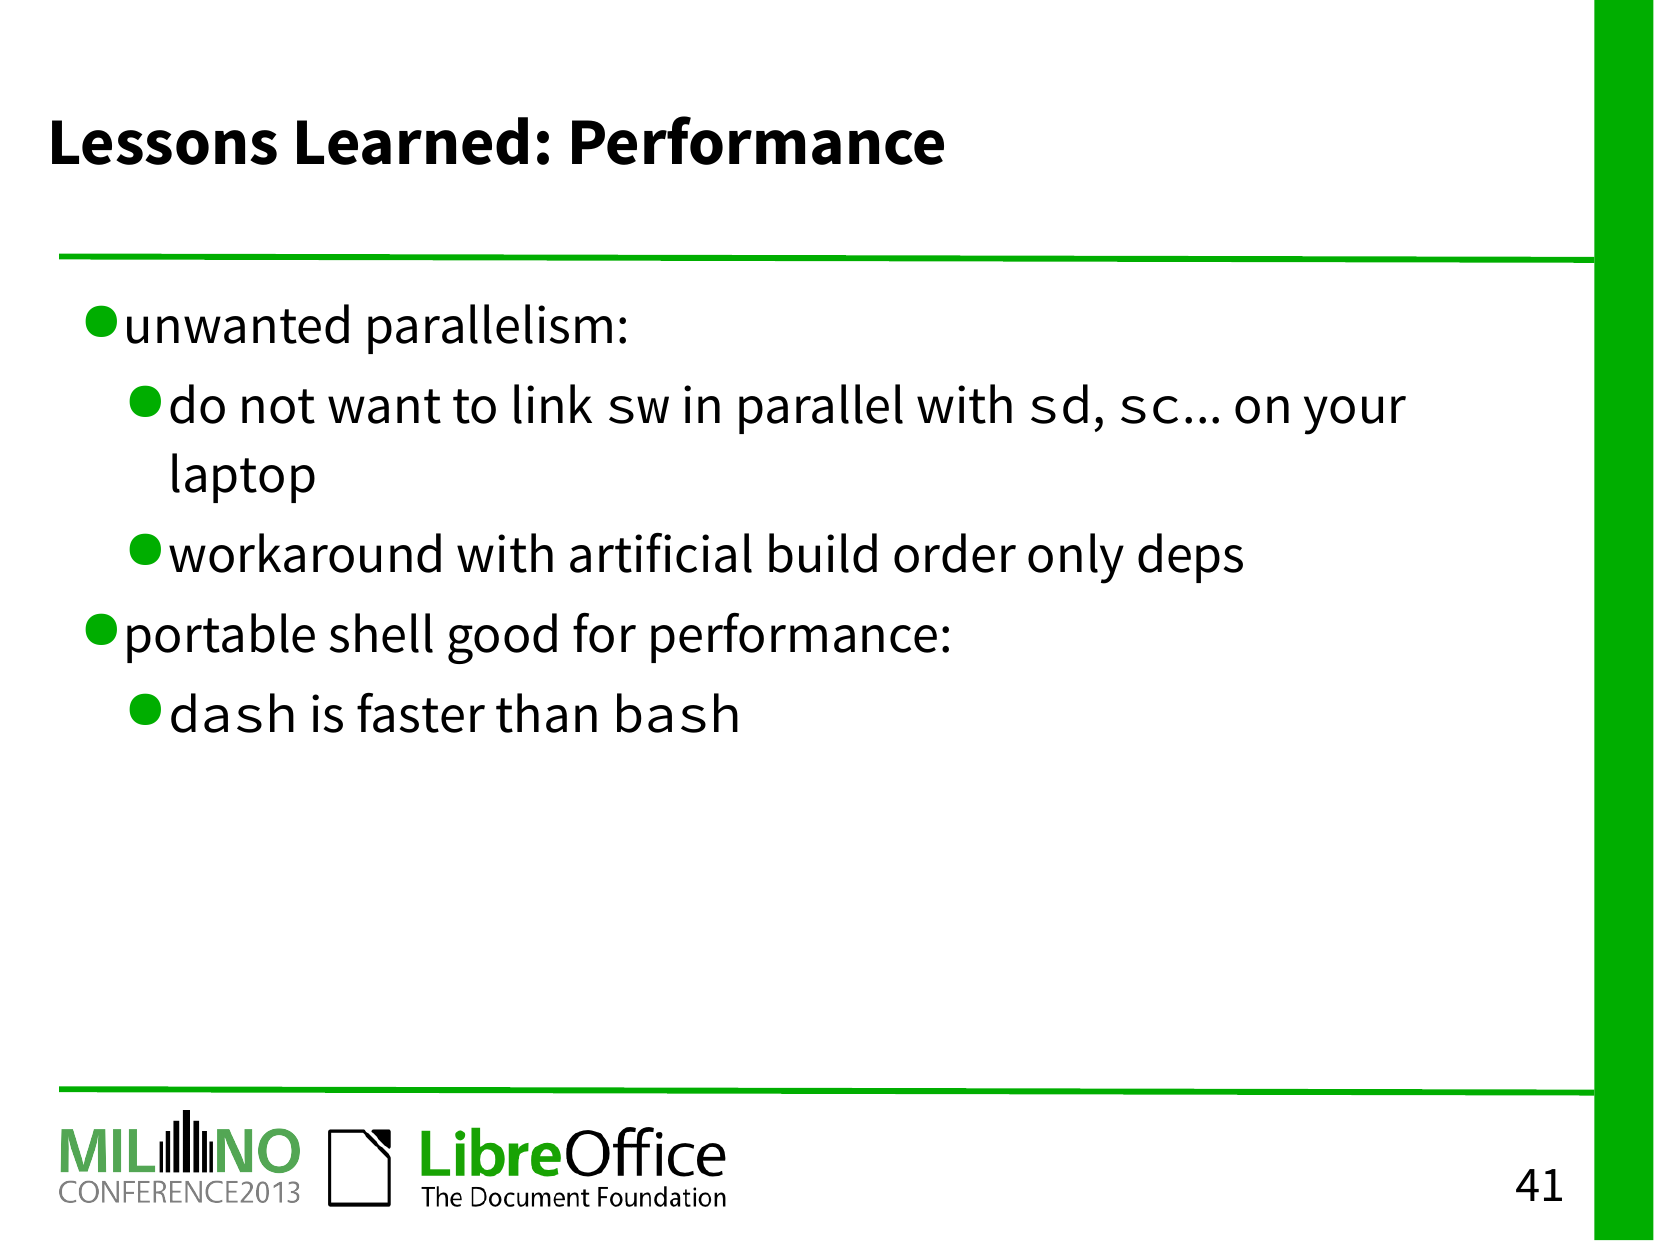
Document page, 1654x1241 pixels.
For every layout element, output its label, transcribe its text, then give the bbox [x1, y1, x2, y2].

title Lessons Learned: Performance [47, 66, 1583, 215]
picture [59, 1093, 756, 1241]
list unwanted parallelism: do not want to link sw in parallel with sd, sc... on your laptop workaround with artificial build order only deps portable shell good for performance: dash is faster than bash [35, 290, 1524, 1010]
